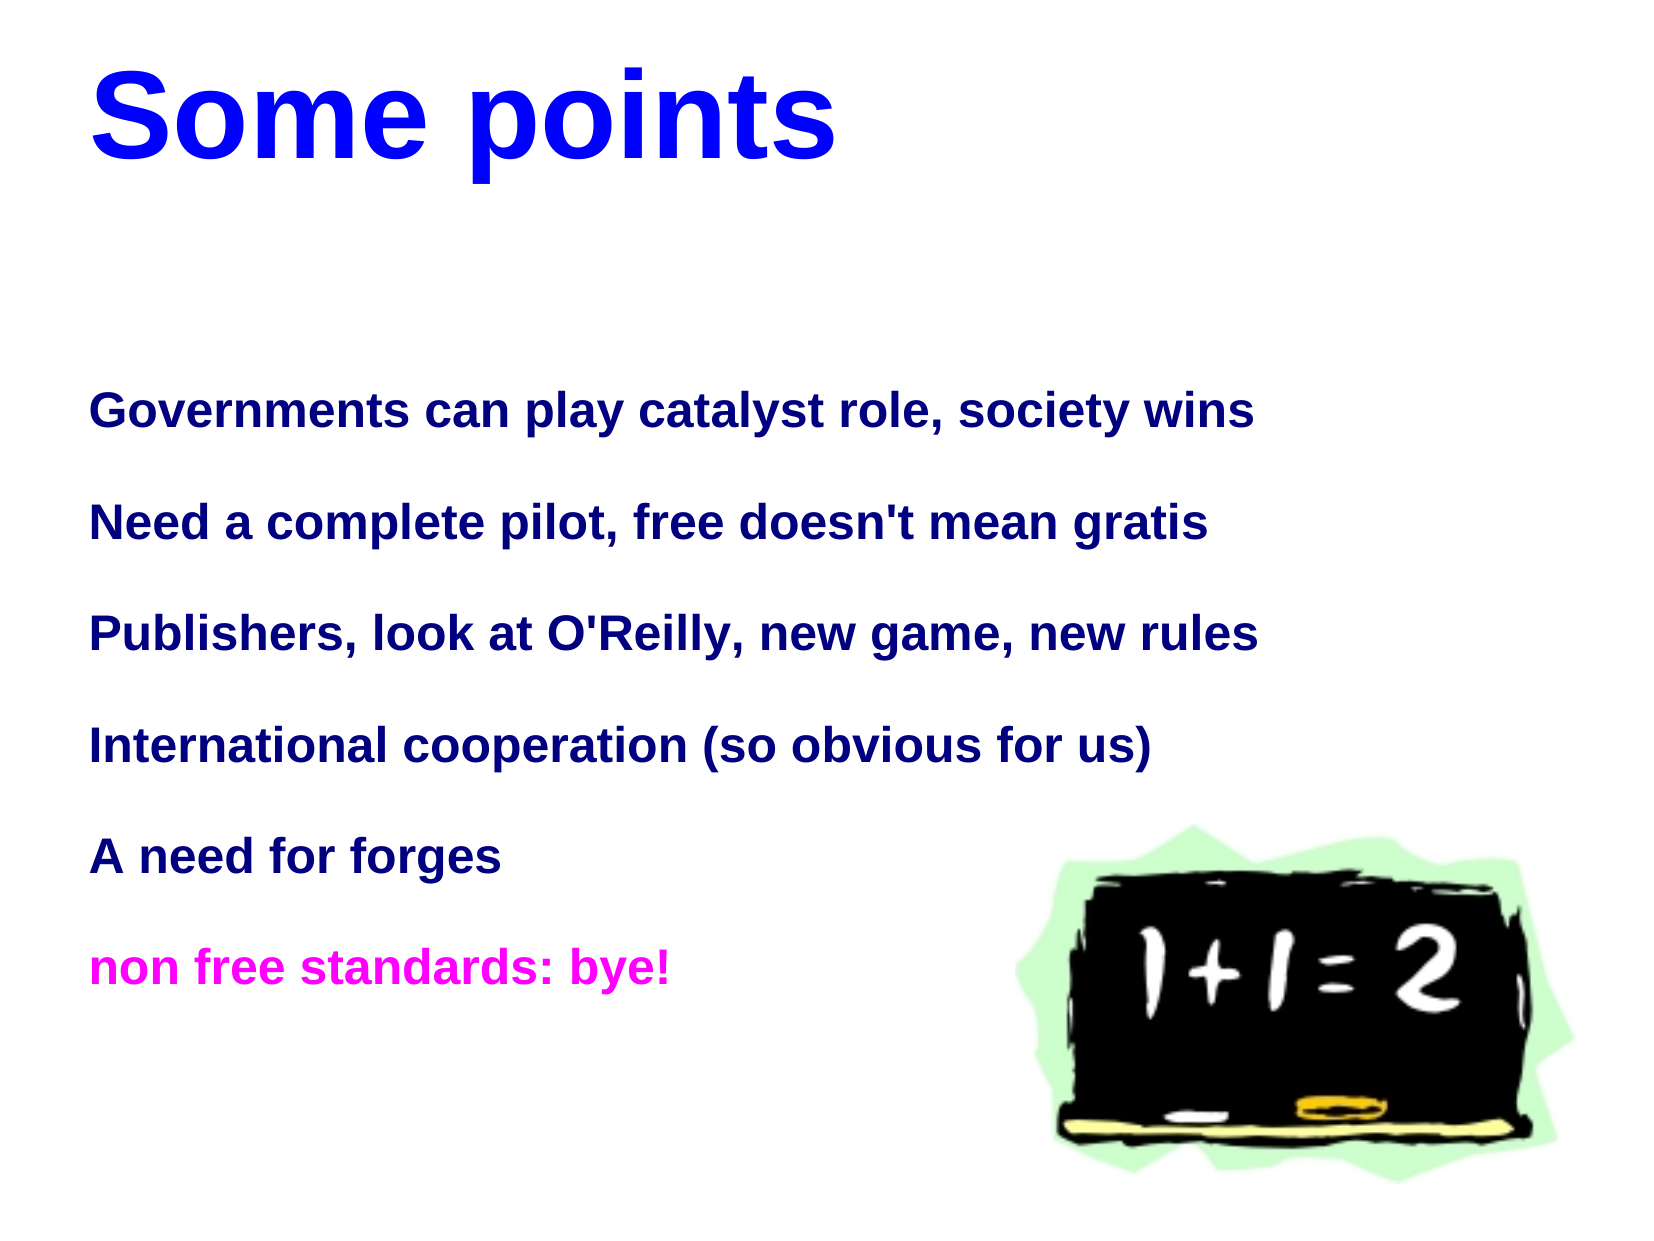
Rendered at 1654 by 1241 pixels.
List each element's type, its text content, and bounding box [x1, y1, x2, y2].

picture [1015, 824, 1576, 1184]
text_box Governments can play catalyst role, society wins Need a complete pilot, free doesn't mean gratis Publishers, look at O'Reilly, new game, new rules International cooperation (so obvious for us) A need for forges non free standards: bye! [73, 375, 1065, 1097]
text_box Some points [75, 37, 721, 213]
